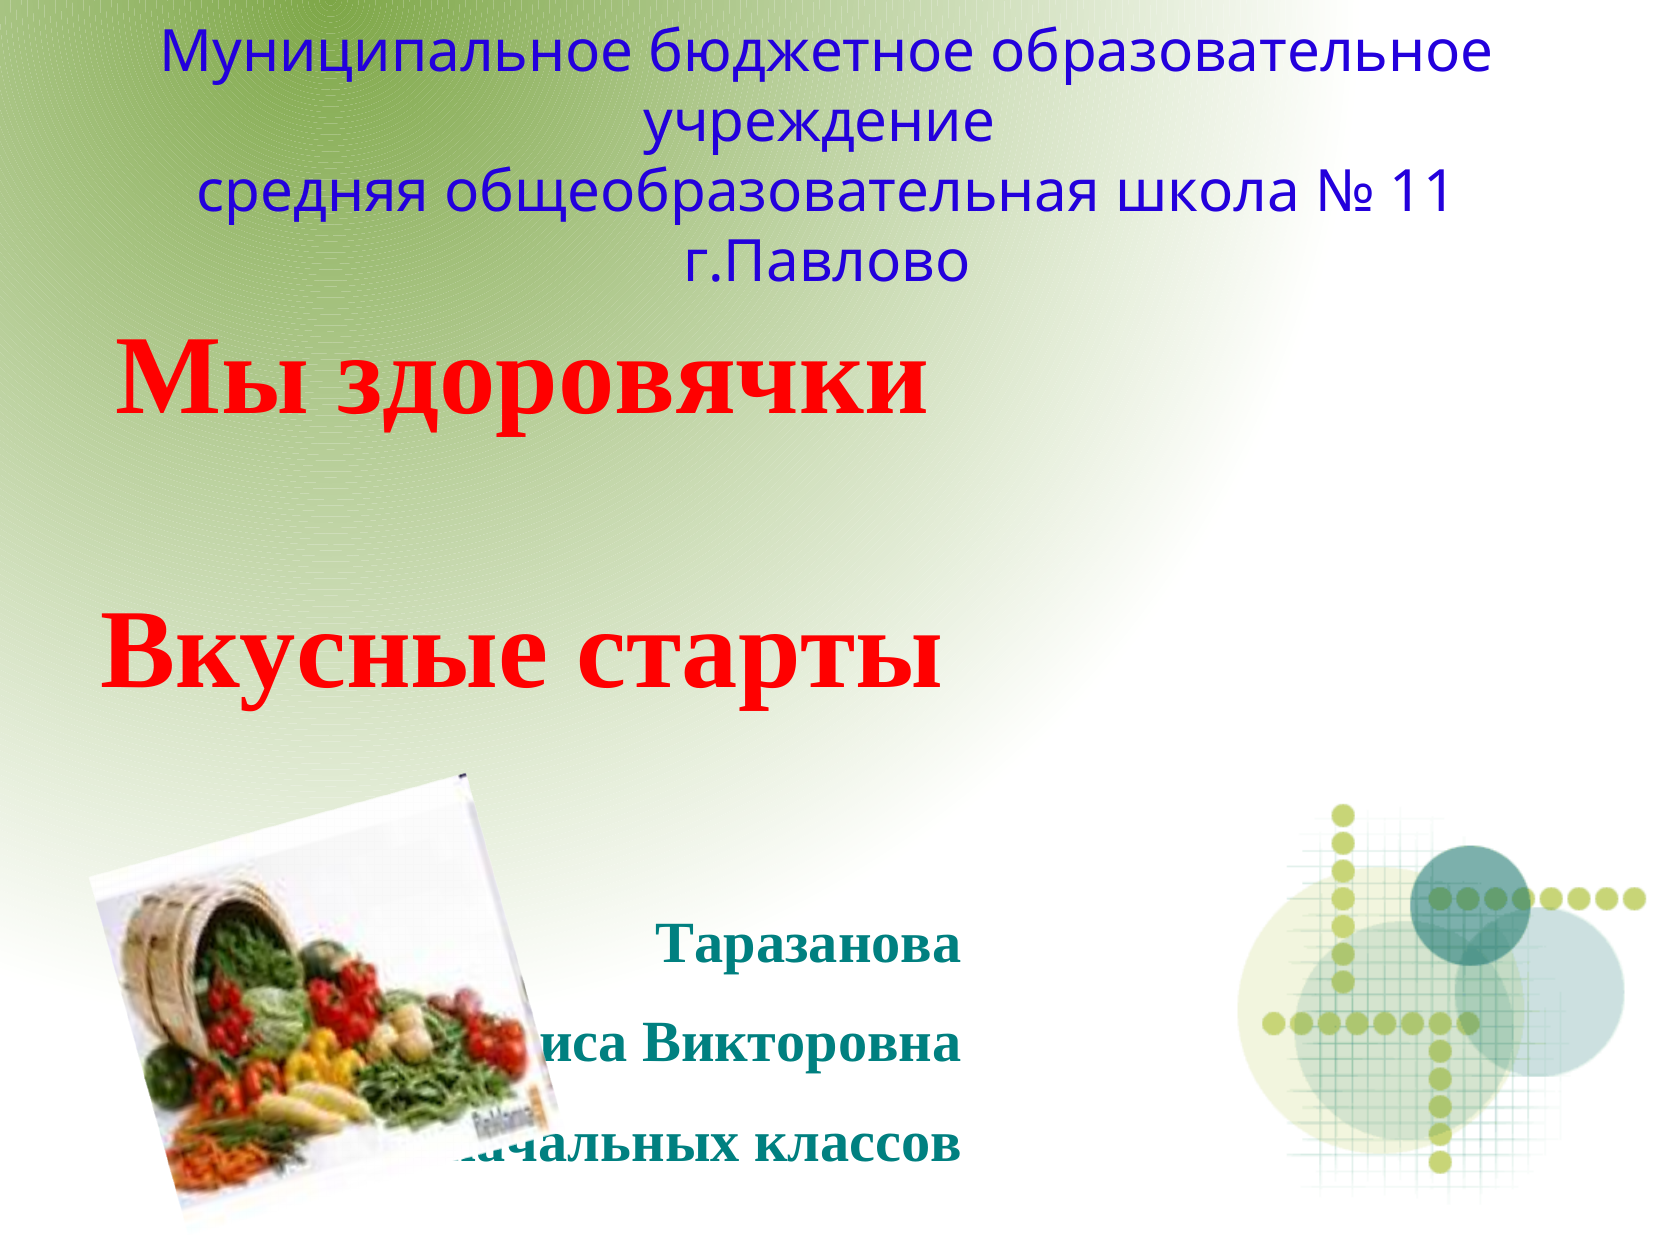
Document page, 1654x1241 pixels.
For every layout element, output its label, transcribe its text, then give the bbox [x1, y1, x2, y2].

title Муниципальное бюджетное образовательное учреждение средняя общеобразовательная школа № 11 г.Павлово [82, 47, 1571, 259]
subtitle Мы здоровячки Вкусные старты Таразанова Лариса Викторовна учитель начальных классов [82, 268, 1571, 1131]
picture [88, 772, 565, 1235]
